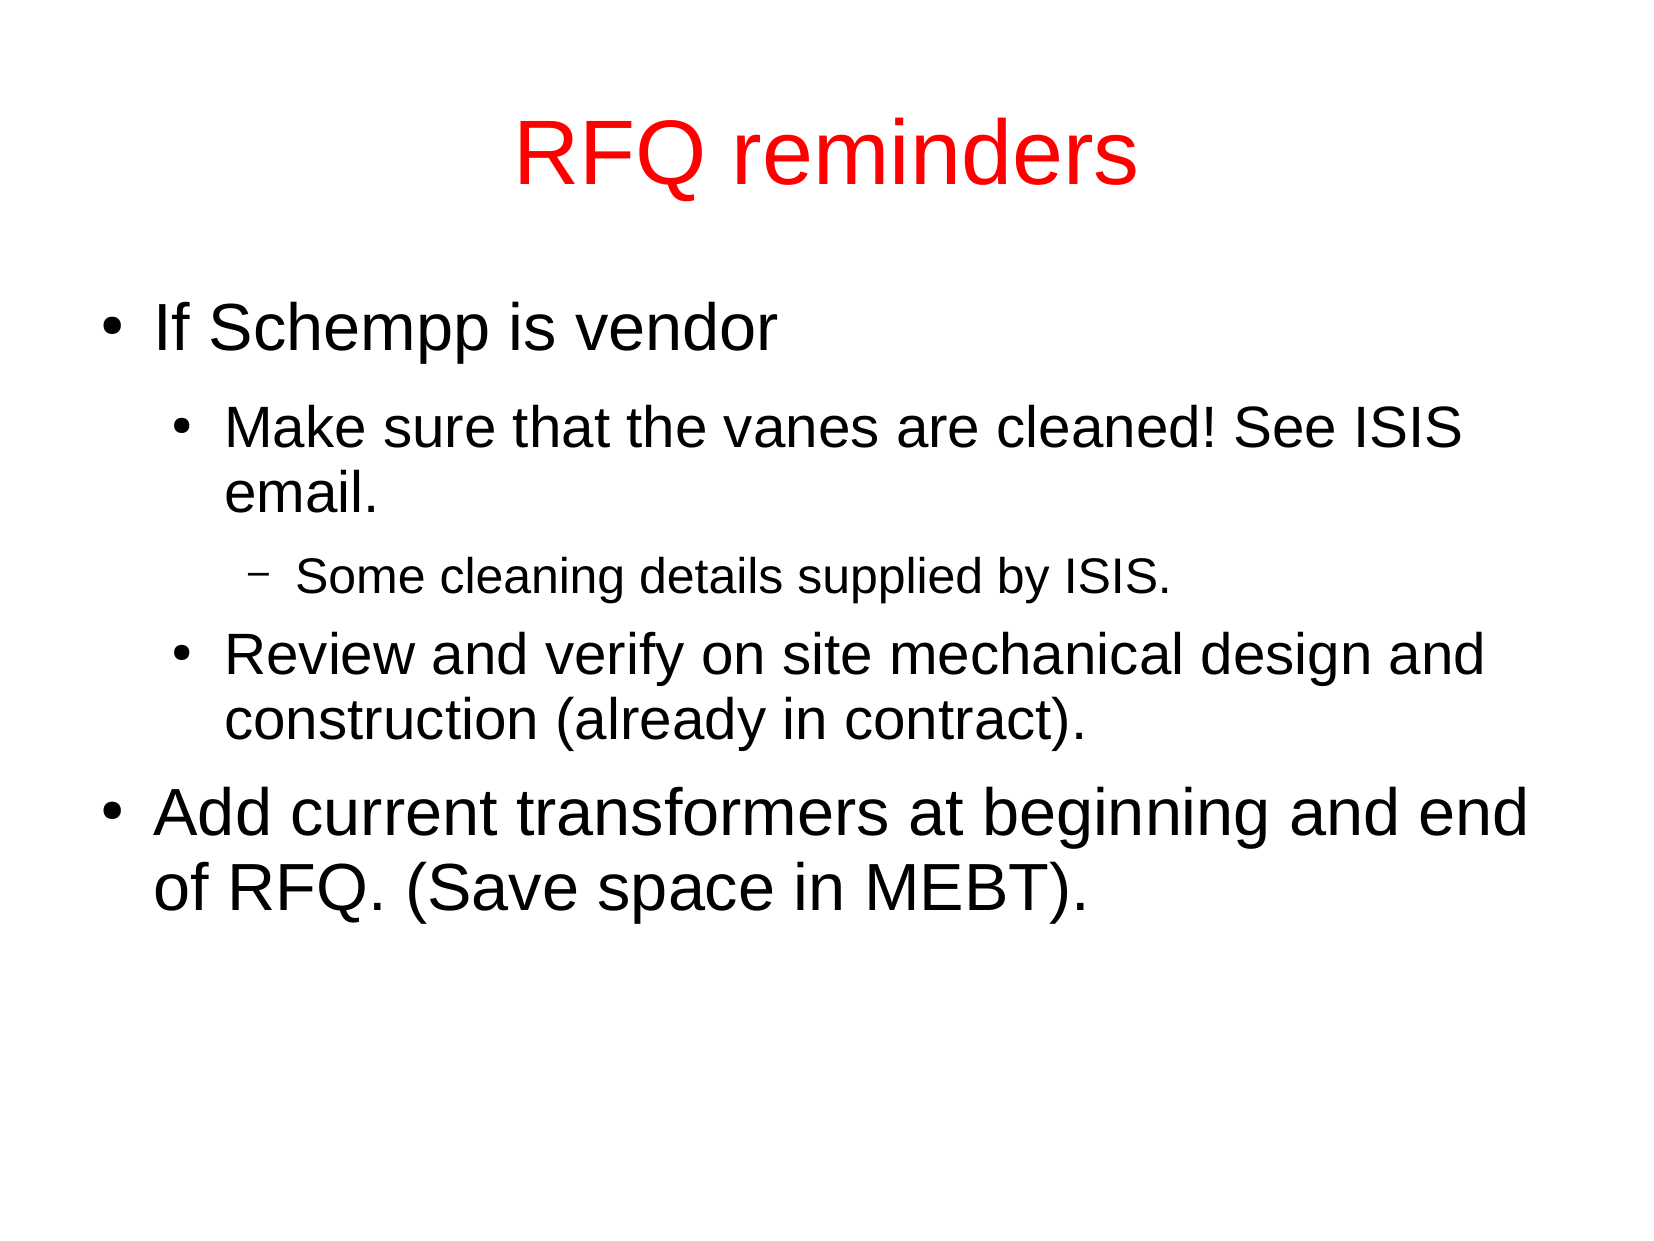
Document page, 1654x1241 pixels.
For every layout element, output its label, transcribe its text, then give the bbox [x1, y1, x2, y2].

title RFQ reminders [82, 56, 1571, 250]
list If Schempp is vendor Make sure that the vanes are cleaned! See ISIS email. Some cleaning details supplied by ISIS. Review and verify on site mechanical design and construction (already in contract). Add current transformers at beginning and end of RFQ. (Save space in MEBT). [82, 290, 1571, 1094]
